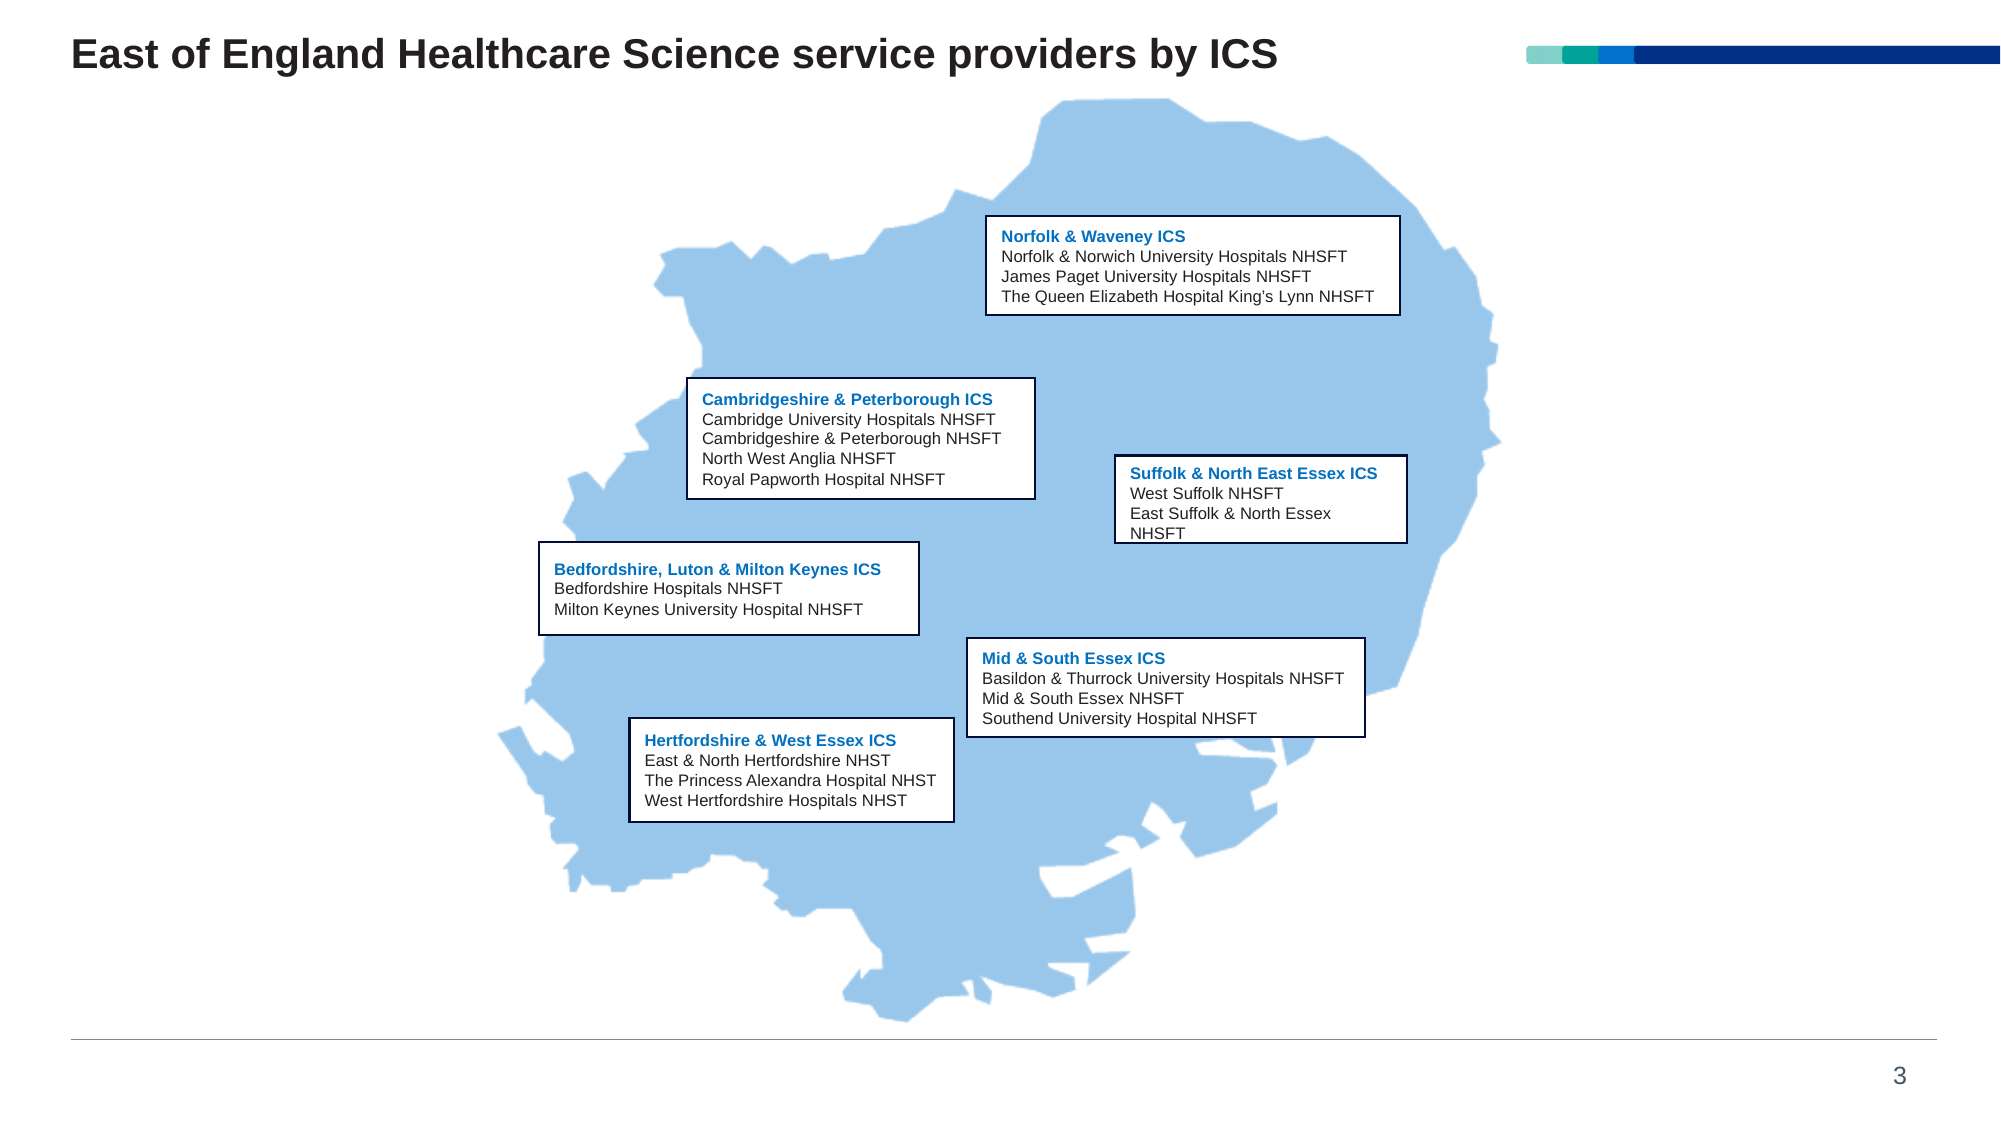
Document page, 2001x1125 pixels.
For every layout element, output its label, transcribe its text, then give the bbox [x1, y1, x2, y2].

text_box Hertfordshire & West Essex ICS East & North Hertfordshire NHST The Princess Alexandra Hospital NHST West Hertfordshire Hospitals NHST [630, 718, 954, 822]
title East of England Healthcare Science service providers by ICS [70, 32, 1513, 79]
text_box Norfolk & Waveney ICS Norfolk & Norwich University Hospitals NHSFT James Paget University Hospitals NHSFT The Queen Elizabeth Hospital King’s Lynn NHSFT [986, 216, 1400, 315]
picture [478, 84, 1522, 1041]
text_box Cambridgeshire & Peterborough ICS Cambridge University Hospitals NHSFT Cambridgeshire & Peterborough NHSFT North West Anglia NHSFT Royal Papworth Hospital NHSFT [687, 378, 1035, 499]
text_box Bedfordshire, Luton & Milton Keynes ICS Bedfordshire Hospitals NHSFT Milton Keynes University Hospital NHSFT [539, 542, 919, 635]
text_box Mid & South Essex ICS Basildon & Thurrock University Hospitals NHSFT Mid & South Essex NHSFT Southend University Hospital NHSFT [967, 638, 1365, 737]
text_box Suffolk & North East Essex ICS West Suffolk NHSFT East Suffolk & North Essex NHSFT [1115, 455, 1407, 543]
